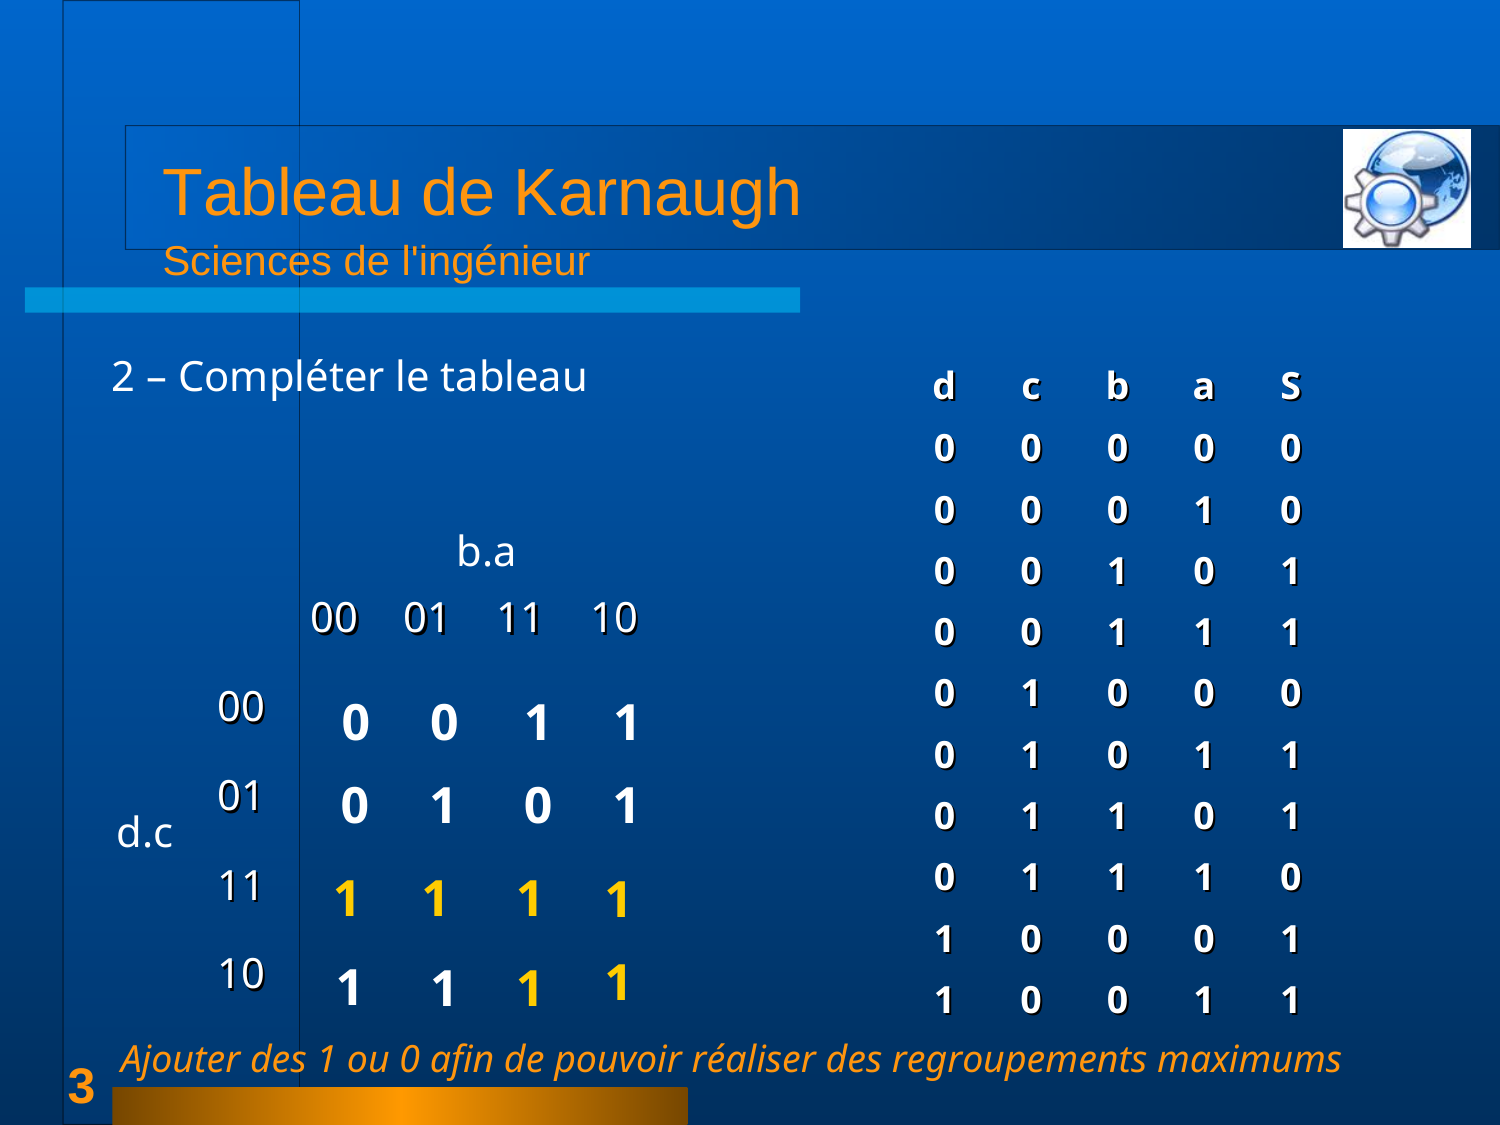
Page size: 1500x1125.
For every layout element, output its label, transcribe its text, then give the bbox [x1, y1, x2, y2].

table_cell 0 [1074, 905, 1161, 966]
table_cell 00 [203, 669, 296, 758]
text_box 1 [581, 682, 657, 759]
table_cell [482, 848, 575, 937]
table_cell [389, 937, 482, 1025]
table_header 10 [575, 581, 669, 669]
table_cell 0 [988, 475, 1074, 537]
table_cell 0 [1074, 414, 1161, 475]
table_cell 1 [1161, 598, 1247, 659]
table_cell 0 [1074, 721, 1161, 782]
table_header 01 [389, 581, 482, 669]
table_cell 1 [1247, 598, 1334, 659]
table_cell 1 [1247, 721, 1334, 782]
table_cell 01 [203, 758, 296, 848]
table_cell 1 [1074, 537, 1161, 598]
table_header b [1074, 352, 1161, 414]
table_header [203, 581, 296, 669]
text_box 0 [491, 765, 568, 841]
table_cell 1 [988, 721, 1074, 782]
table_cell 1 [1247, 537, 1334, 598]
table_header a [1161, 352, 1247, 414]
table_cell 0 [988, 537, 1074, 598]
text_box 1 [580, 765, 656, 841]
text_box 1 [303, 947, 380, 1023]
table_cell 0 [1161, 782, 1247, 843]
table_header S [1247, 352, 1334, 414]
table_cell [575, 669, 669, 758]
table_cell 1 [1247, 966, 1334, 1027]
table_cell 0 [901, 537, 988, 598]
table_cell 0 [1074, 475, 1161, 537]
table_header c [988, 352, 1074, 414]
text_box 1 [318, 858, 377, 935]
table_cell 0 [901, 414, 988, 475]
text_box 1 [589, 942, 648, 1018]
text_box 0 [309, 682, 386, 759]
table_cell 1 [901, 966, 988, 1027]
text_box 1 [397, 948, 474, 1024]
text_box d.c [87, 798, 189, 865]
table_cell 0 [988, 966, 1074, 1027]
table_cell [482, 669, 575, 758]
table_cell 0 [1247, 843, 1334, 905]
table_cell 0 [988, 905, 1074, 966]
table_cell 0 [901, 598, 988, 659]
table_cell 0 [988, 414, 1074, 475]
table_cell [482, 937, 575, 1025]
table_cell [296, 669, 389, 758]
table_cell 0 [901, 843, 988, 905]
table_header 00 [296, 581, 389, 669]
table_cell [575, 758, 669, 848]
table_cell 0 [901, 659, 988, 721]
table_cell [575, 937, 669, 1025]
text_box 1 [491, 682, 568, 759]
table_cell 1 [1074, 598, 1161, 659]
table_cell [296, 937, 389, 1025]
table_cell 1 [1161, 721, 1247, 782]
picture [1343, 129, 1471, 248]
table_cell [296, 848, 389, 937]
table_cell 1 [1247, 905, 1334, 966]
table_cell 0 [1247, 659, 1334, 721]
table_cell 1 [988, 782, 1074, 843]
table_cell [389, 848, 482, 937]
table_cell 0 [1161, 659, 1247, 721]
table_cell [389, 758, 482, 848]
text_box 0 [397, 682, 474, 759]
table_cell 0 [1161, 414, 1247, 475]
table_cell 0 [1247, 475, 1334, 537]
table_cell 1 [1074, 843, 1161, 905]
table_cell 0 [901, 782, 988, 843]
table_cell 0 [1161, 537, 1247, 598]
table_cell [389, 669, 482, 758]
table_cell 0 [1074, 966, 1161, 1027]
text_box 2 – Compléter le tableau [82, 342, 604, 408]
table_cell 1 [901, 905, 988, 966]
table_cell 1 [1161, 843, 1247, 905]
table_cell 0 [988, 598, 1074, 659]
text_box 1 [396, 765, 473, 841]
table_header d [901, 352, 988, 414]
text_box Ajouter des 1 ou 0 afin de pouvoir réaliser des regroupements maximums [92, 1027, 1359, 1089]
text_box 1 [589, 859, 648, 936]
table_cell 1 [988, 659, 1074, 721]
table_cell 1 [1161, 475, 1247, 537]
table_cell 0 [1074, 659, 1161, 721]
table_cell 1 [1074, 782, 1161, 843]
table_cell 0 [901, 475, 988, 537]
table_cell 1 [1161, 966, 1247, 1027]
text_box b.a [427, 517, 533, 584]
table_cell 11 [203, 848, 296, 937]
text_box 1 [501, 858, 560, 935]
table_cell 0 [901, 721, 988, 782]
table_cell 1 [1247, 782, 1334, 843]
text_box 0 [308, 765, 385, 841]
table_cell 1 [988, 843, 1074, 905]
table_cell [296, 758, 389, 848]
table_cell 0 [1247, 414, 1334, 475]
text_box 1 [406, 858, 465, 935]
table_header 11 [482, 581, 575, 669]
table_cell 0 [1161, 905, 1247, 966]
table_cell [575, 848, 669, 937]
text_box 1 [501, 948, 560, 1024]
table_cell 10 [203, 937, 296, 1025]
table_cell [482, 758, 575, 848]
